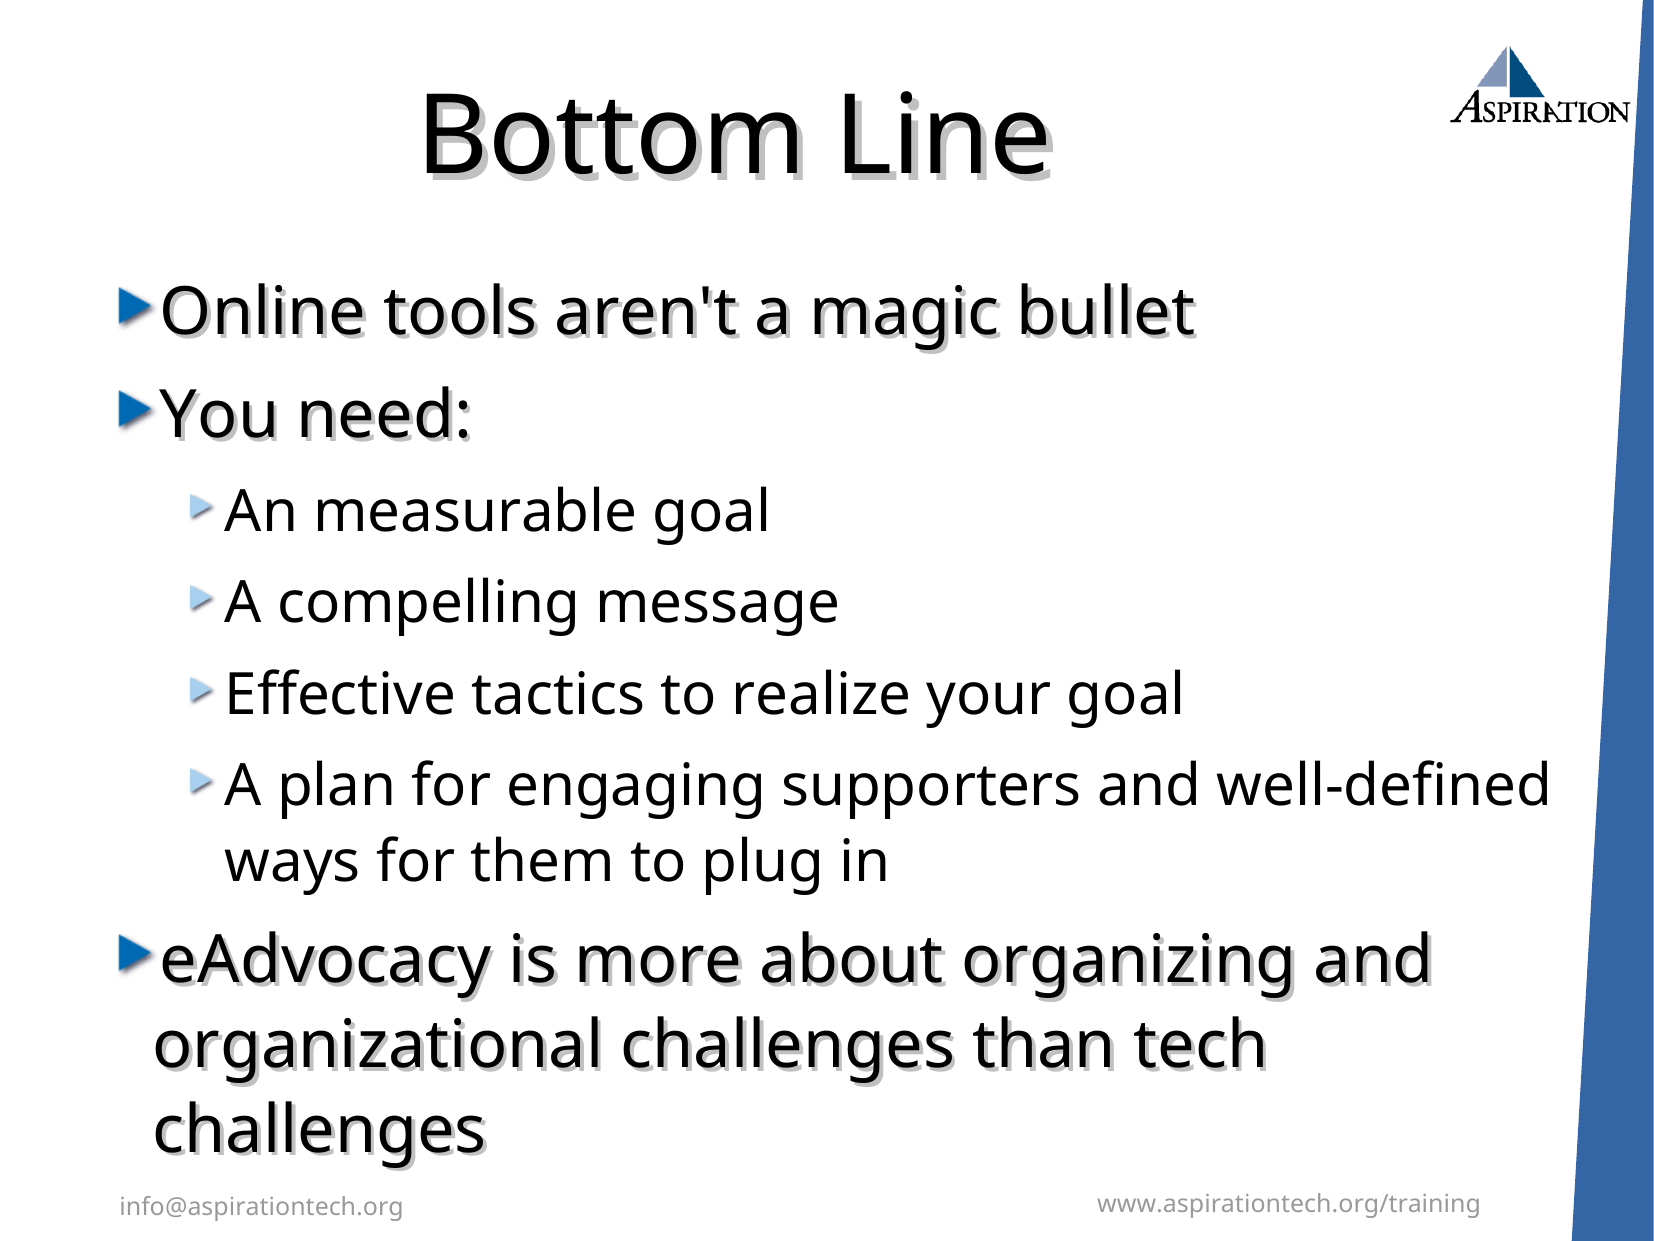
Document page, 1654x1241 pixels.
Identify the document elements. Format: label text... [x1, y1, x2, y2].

title Bottom Line [54, 21, 1415, 227]
list Online tools aren't a magic bullet You need: An measurable goal A compelling message Effective tactics to realize your goal A plan for engaging supporters and well-defined ways for them to plug in eAdvocacy is more about organizing and organizational challenges than tech challenges [54, 263, 1595, 1081]
picture [1450, 46, 1631, 132]
